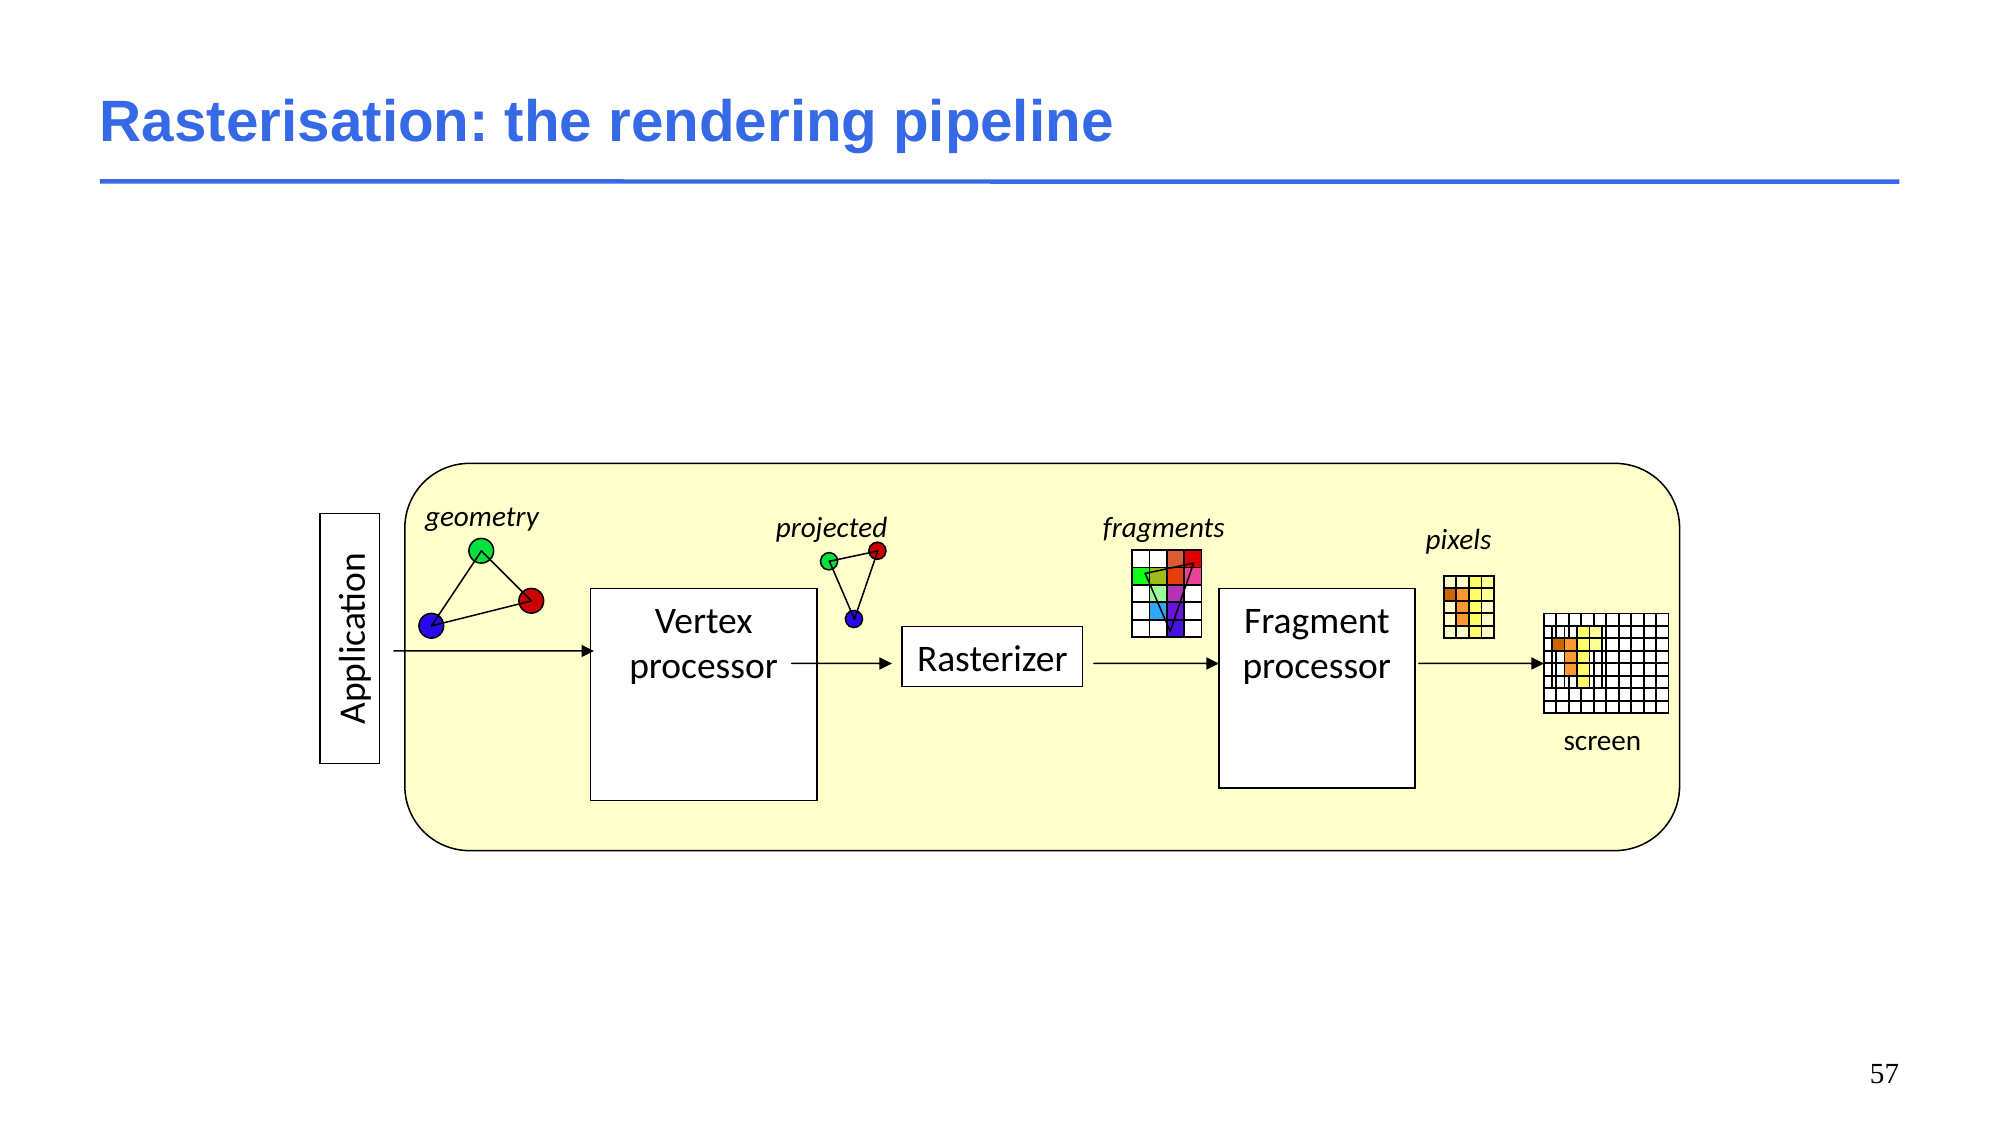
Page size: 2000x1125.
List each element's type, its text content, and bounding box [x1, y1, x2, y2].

text_box screen [1548, 713, 1657, 764]
text_box [404, 463, 1680, 851]
text_box fragments [1088, 500, 1240, 551]
text_box Fragment processor [1218, 588, 1415, 789]
text_box pixels [1410, 513, 1507, 564]
text_box projected [761, 500, 903, 551]
list [112, 975, 1912, 1088]
text_box Application [319, 513, 380, 764]
title Rasterisation: the rendering pipeline [99, 27, 1900, 215]
text_box geometry [410, 490, 554, 540]
text_box Vertex processor [590, 588, 818, 801]
text_box Rasterizer [902, 626, 1083, 687]
